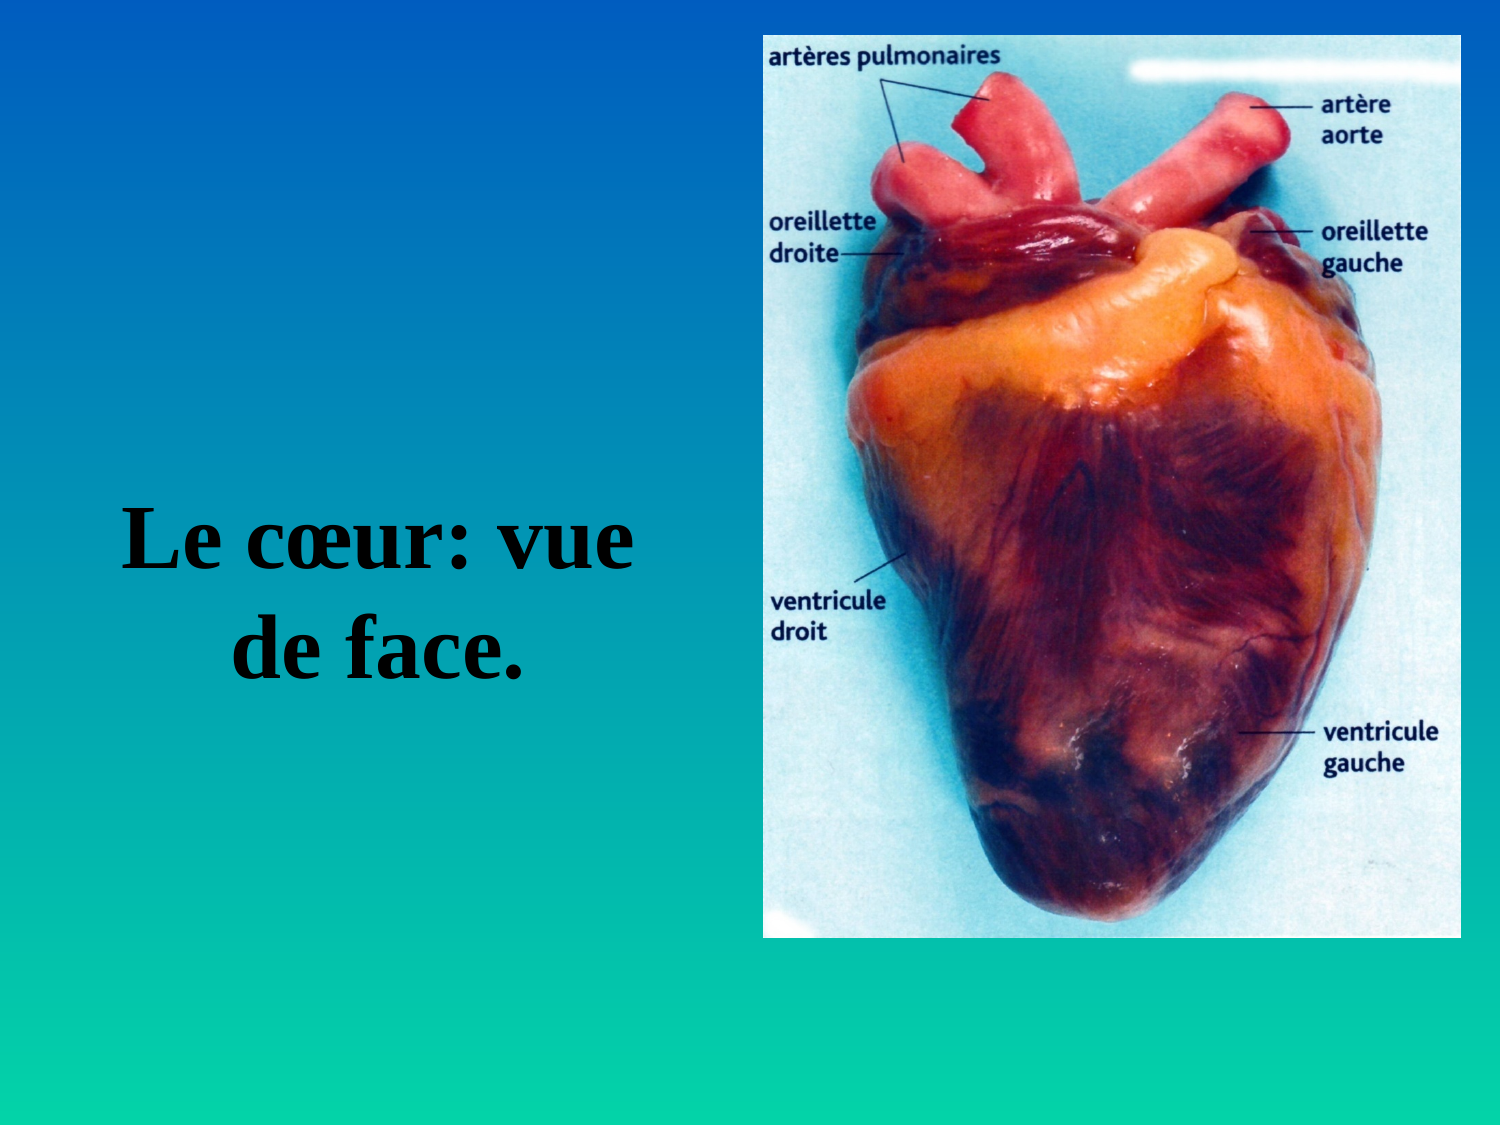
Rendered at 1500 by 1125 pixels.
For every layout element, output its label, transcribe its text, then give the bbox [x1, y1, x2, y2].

text_box Le cœur: vue de face. [58, 468, 699, 705]
picture [0, 35, 1500, 938]
